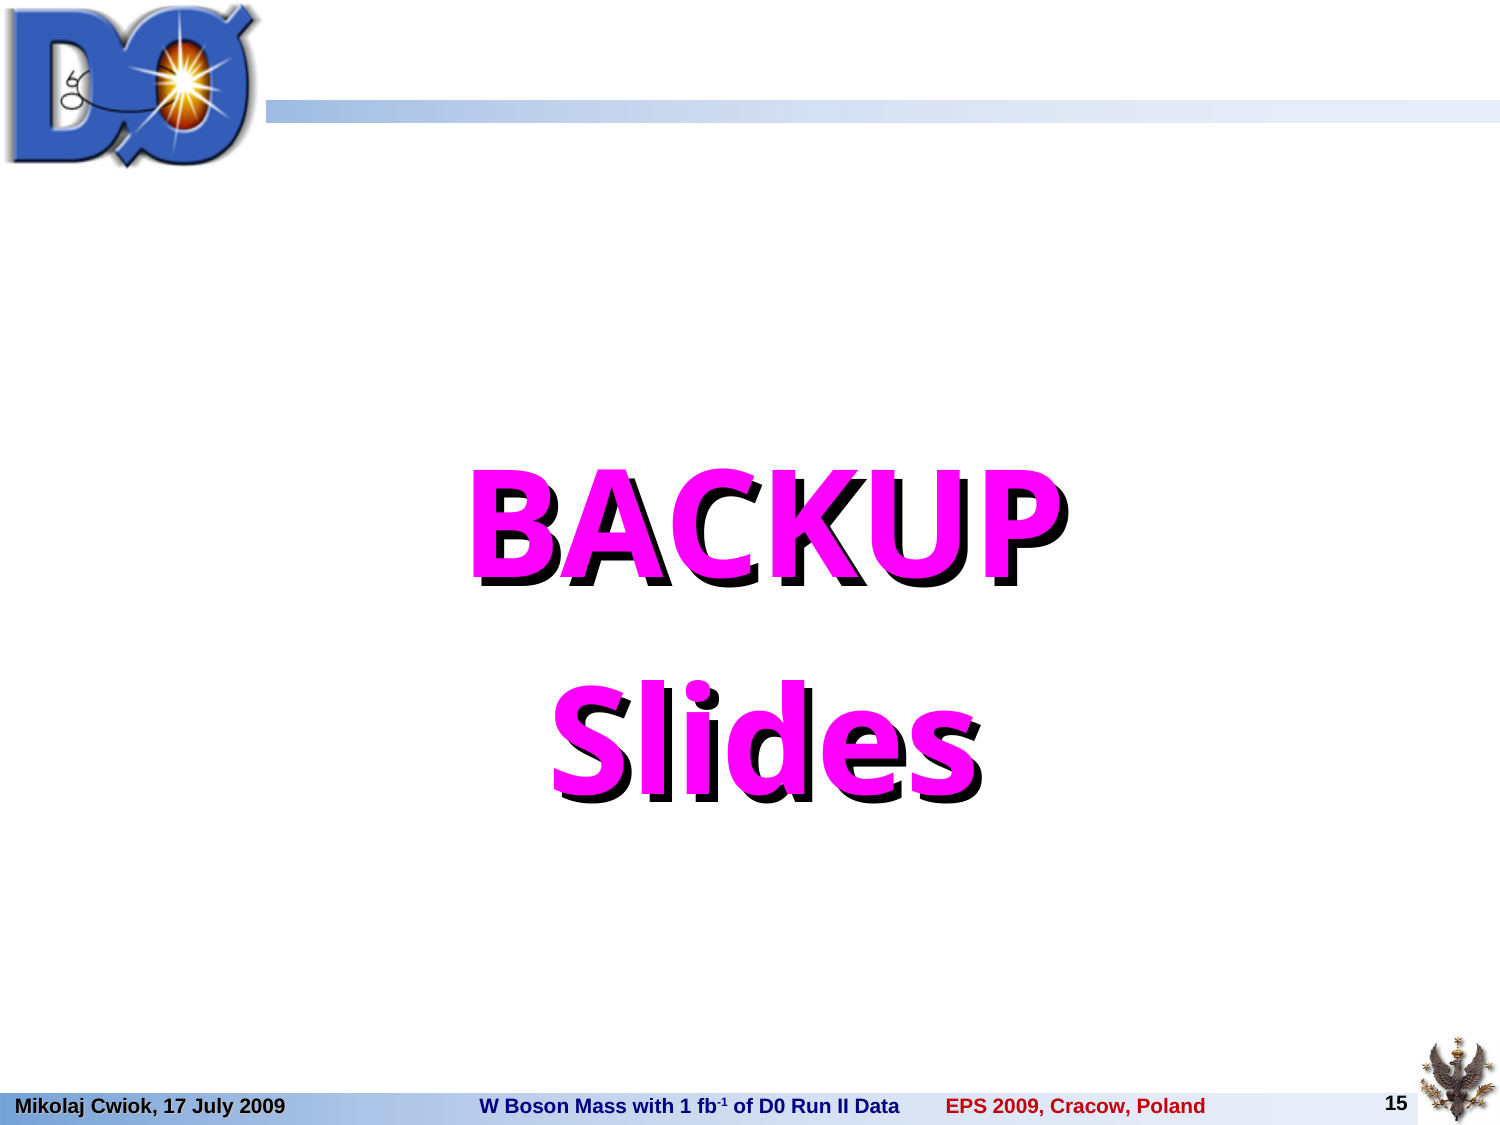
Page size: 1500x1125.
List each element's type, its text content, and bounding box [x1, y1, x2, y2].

picture [0, 1034, 1500, 1125]
picture [0, 0, 1500, 172]
subtitle BACKUP Slides [29, 191, 1499, 1065]
